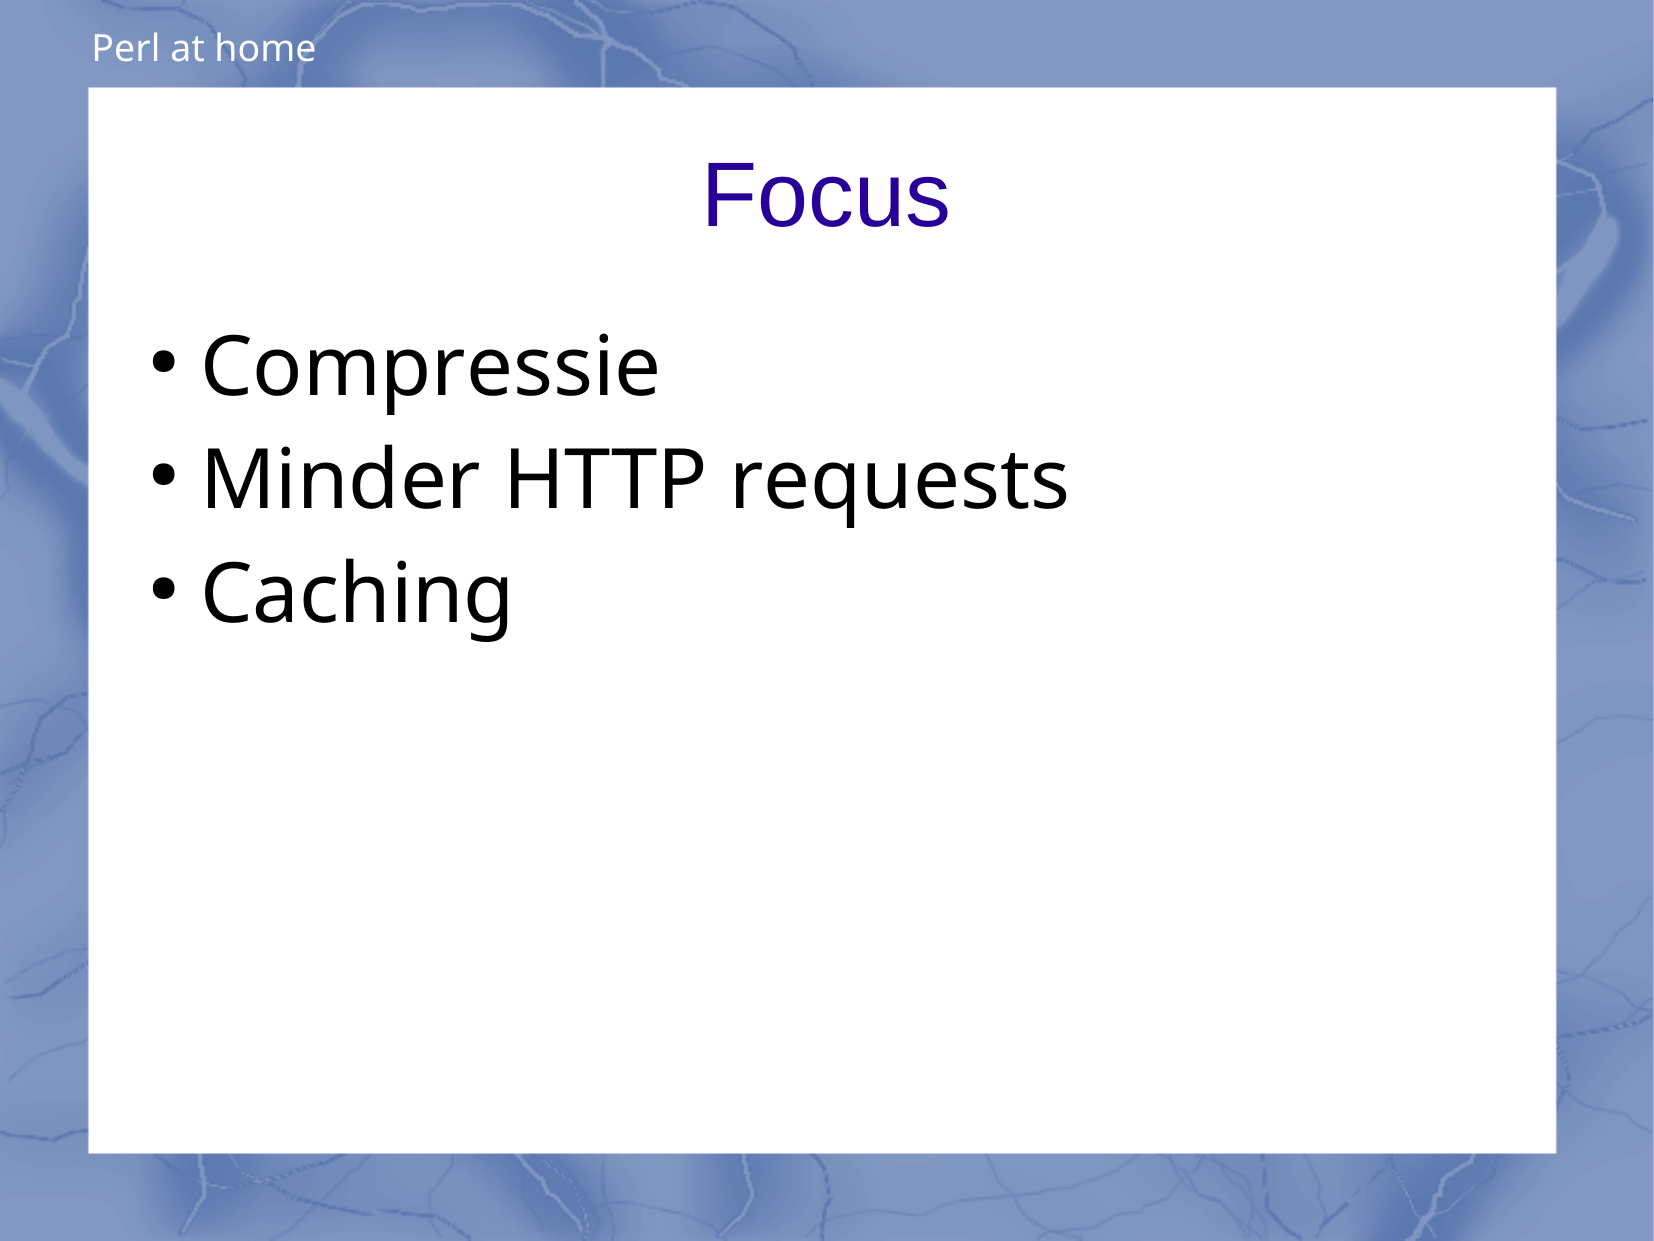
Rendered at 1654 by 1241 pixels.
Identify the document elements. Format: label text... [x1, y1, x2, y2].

title Focus [118, 98, 1536, 291]
text_box Compressie Minder HTTP requests Caching [123, 288, 1005, 612]
picture [0, 0, 1654, 1241]
